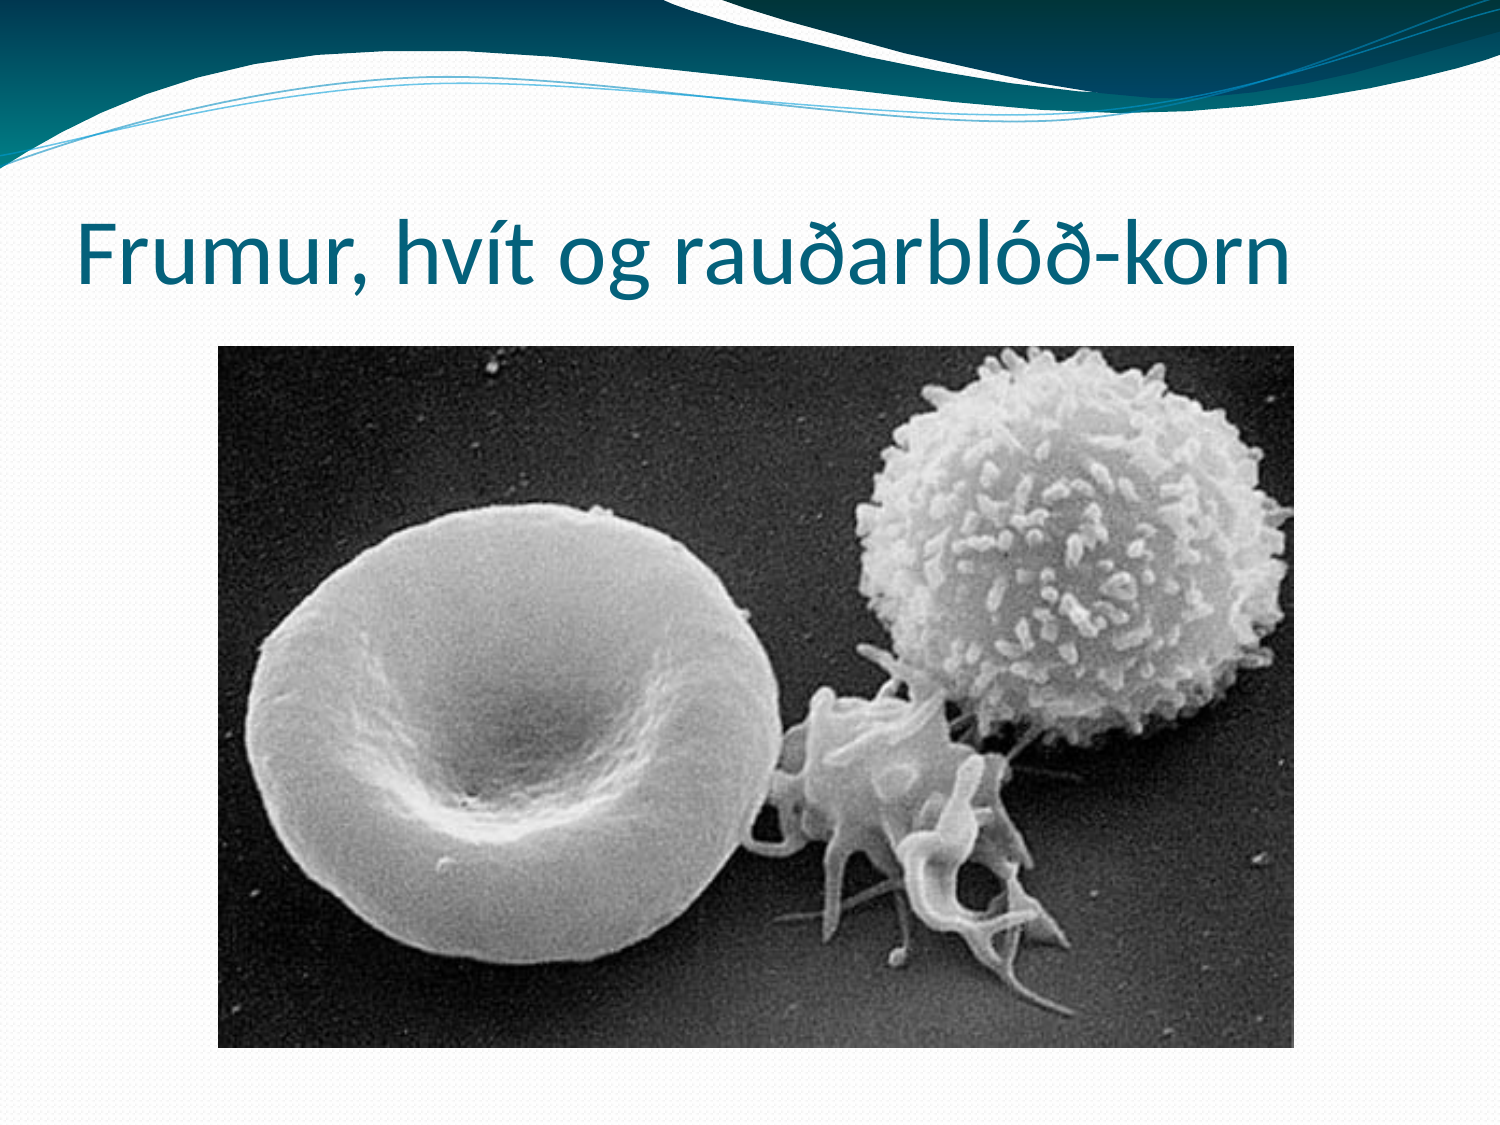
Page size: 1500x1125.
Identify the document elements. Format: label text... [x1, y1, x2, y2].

title Frumur, hvít og rauðarblóð-korn [75, 115, 1426, 304]
picture [218, 346, 1294, 1048]
